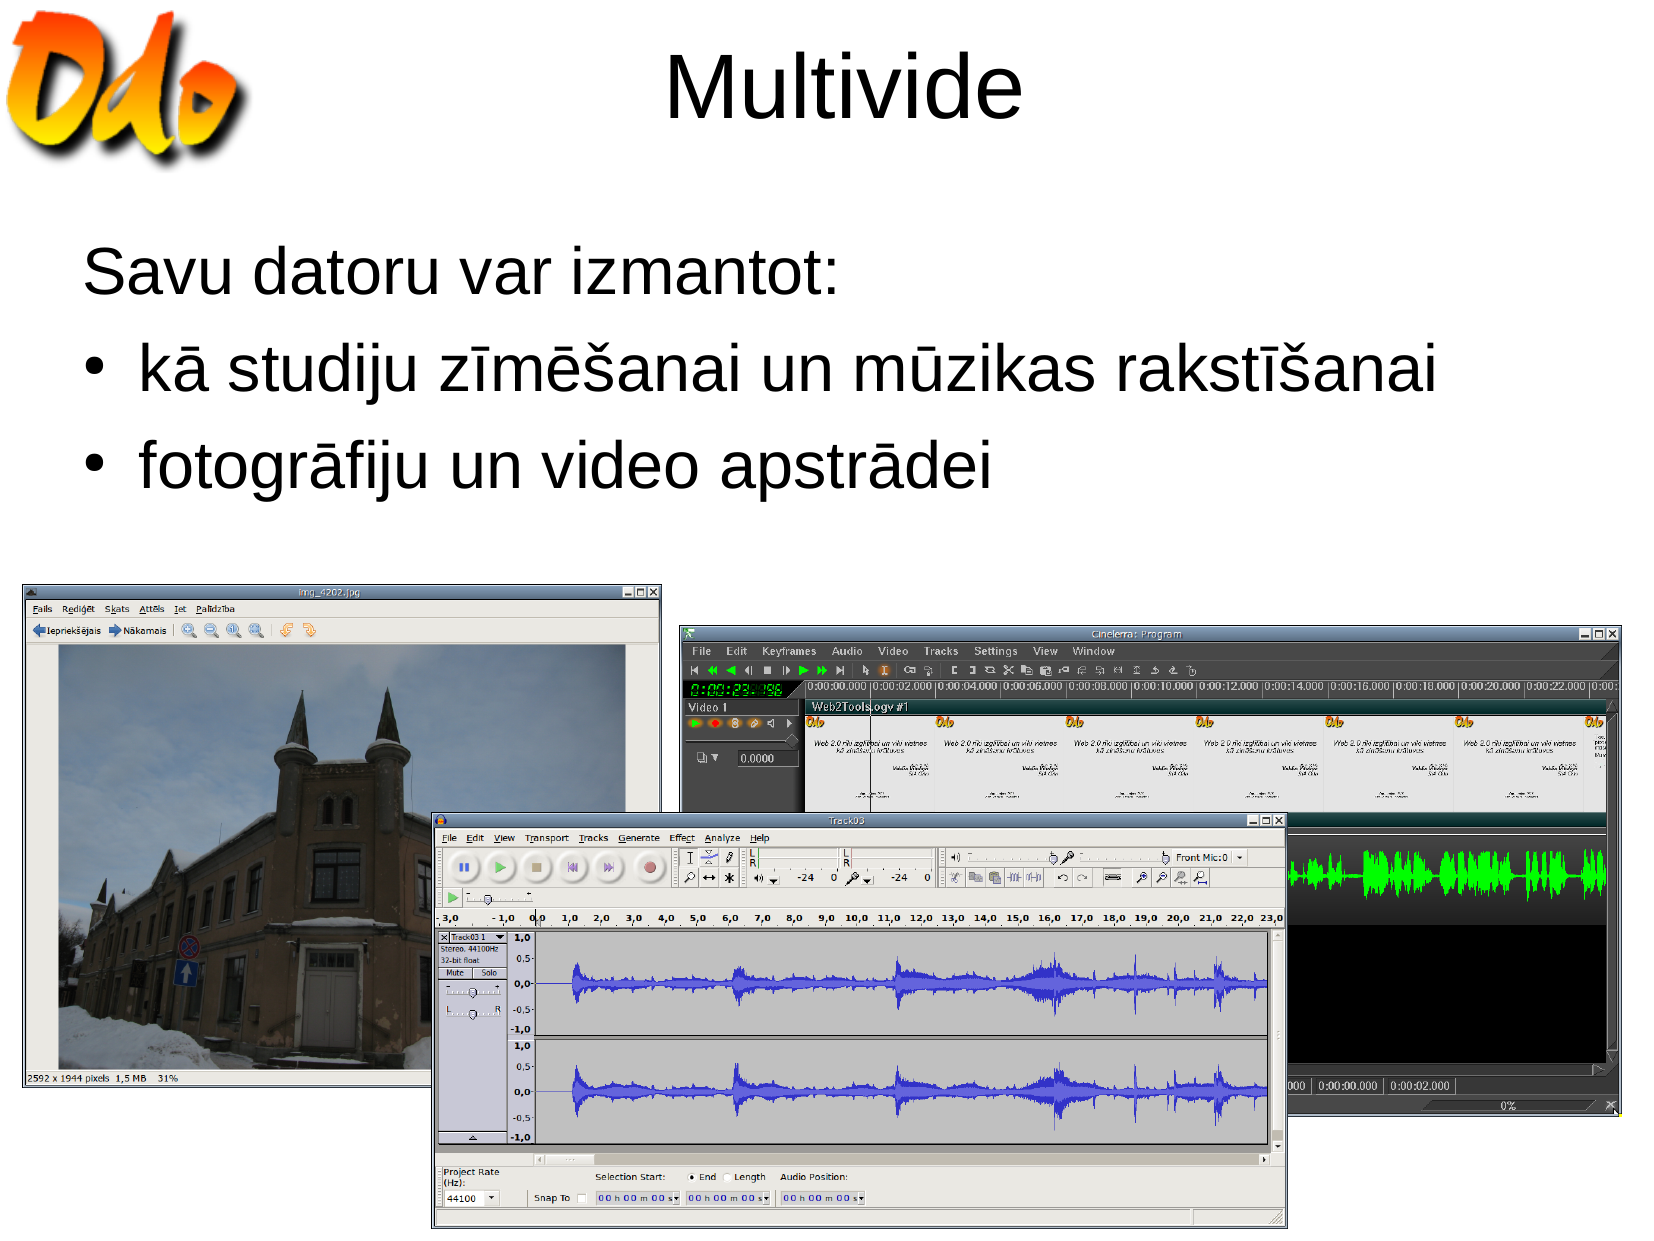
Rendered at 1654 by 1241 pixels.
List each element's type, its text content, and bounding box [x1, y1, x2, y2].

picture [5, 6, 263, 178]
list Savu datoru var izmantot: kā studiju zīmēšanai un mūzikas rakstīšanai fotogrāfiju un video apstrādei [82, 236, 1601, 562]
picture [22, 584, 1622, 1229]
title Multivide [70, 39, 1619, 142]
